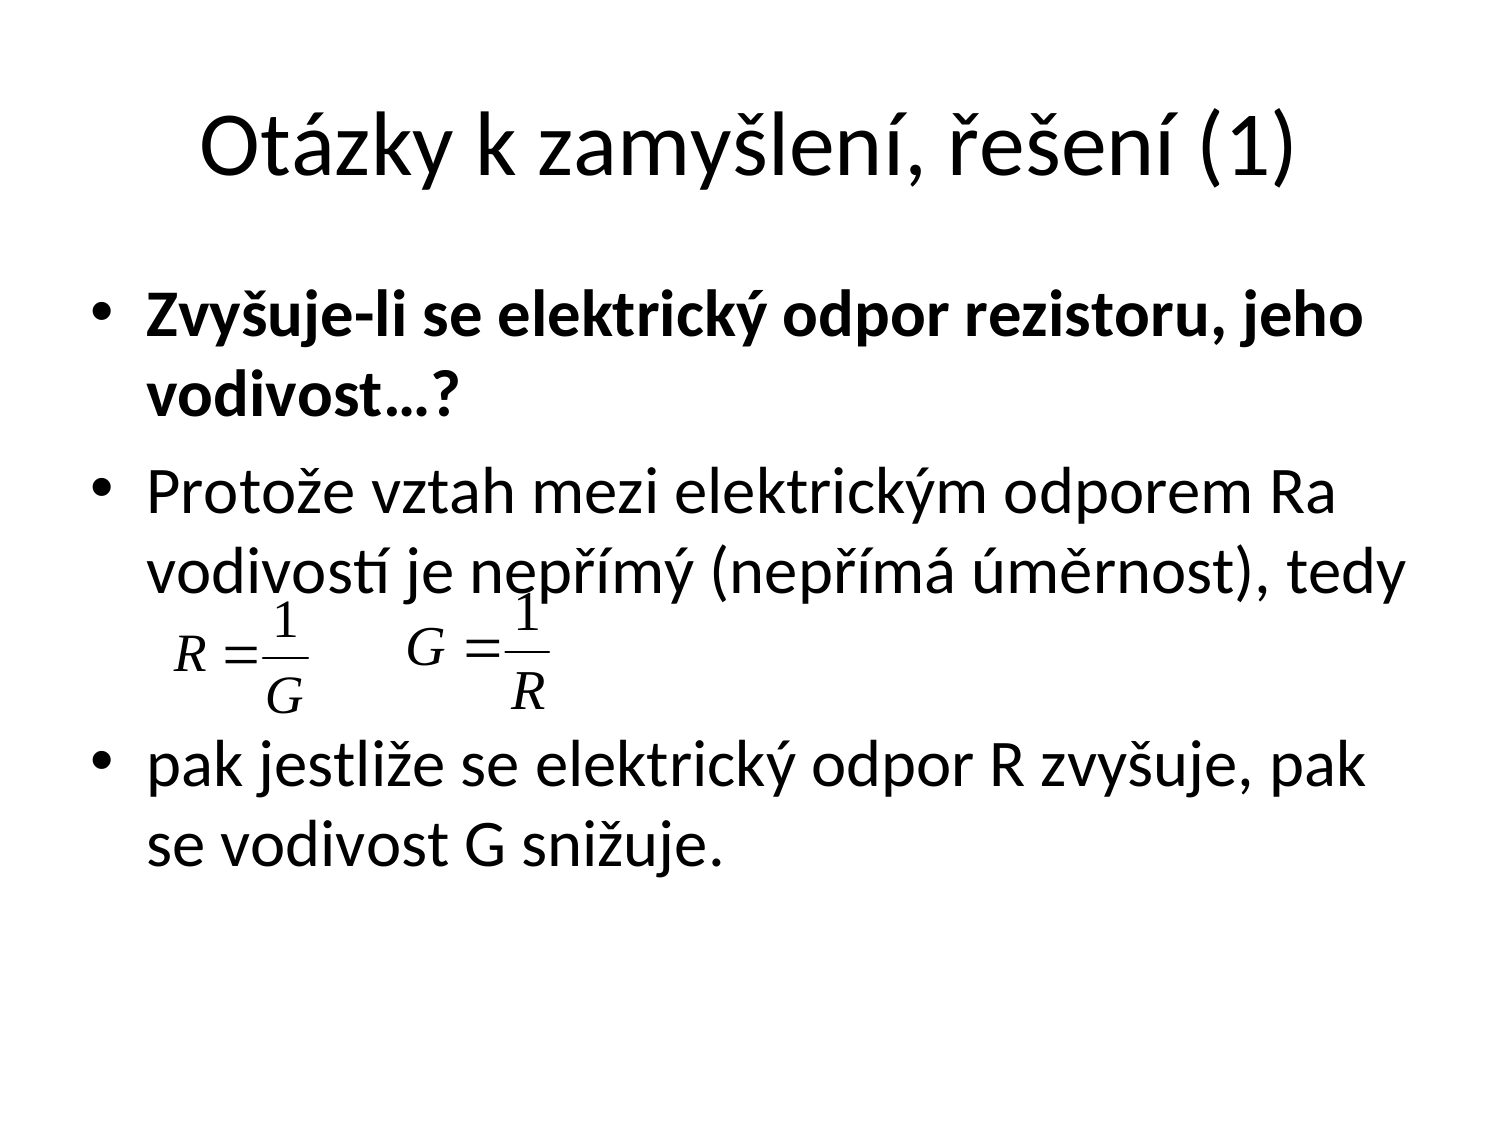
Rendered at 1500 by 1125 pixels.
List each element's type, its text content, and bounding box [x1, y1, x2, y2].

chart [164, 585, 321, 726]
title Otázky k zamyšlení, řešení (1) [75, 45, 1426, 233]
list Zvyšuje-li se elektrický odpor rezistoru, jeho vodivost…? Protože vztah mezi elektrickým odporem Ra vodivostí je nepřímý (nepřímá úměrnost), tedy pak jestliže se elektrický odpor R zvyšuje, pak se vodivost G snižuje. [75, 262, 1426, 1081]
chart [398, 576, 563, 723]
